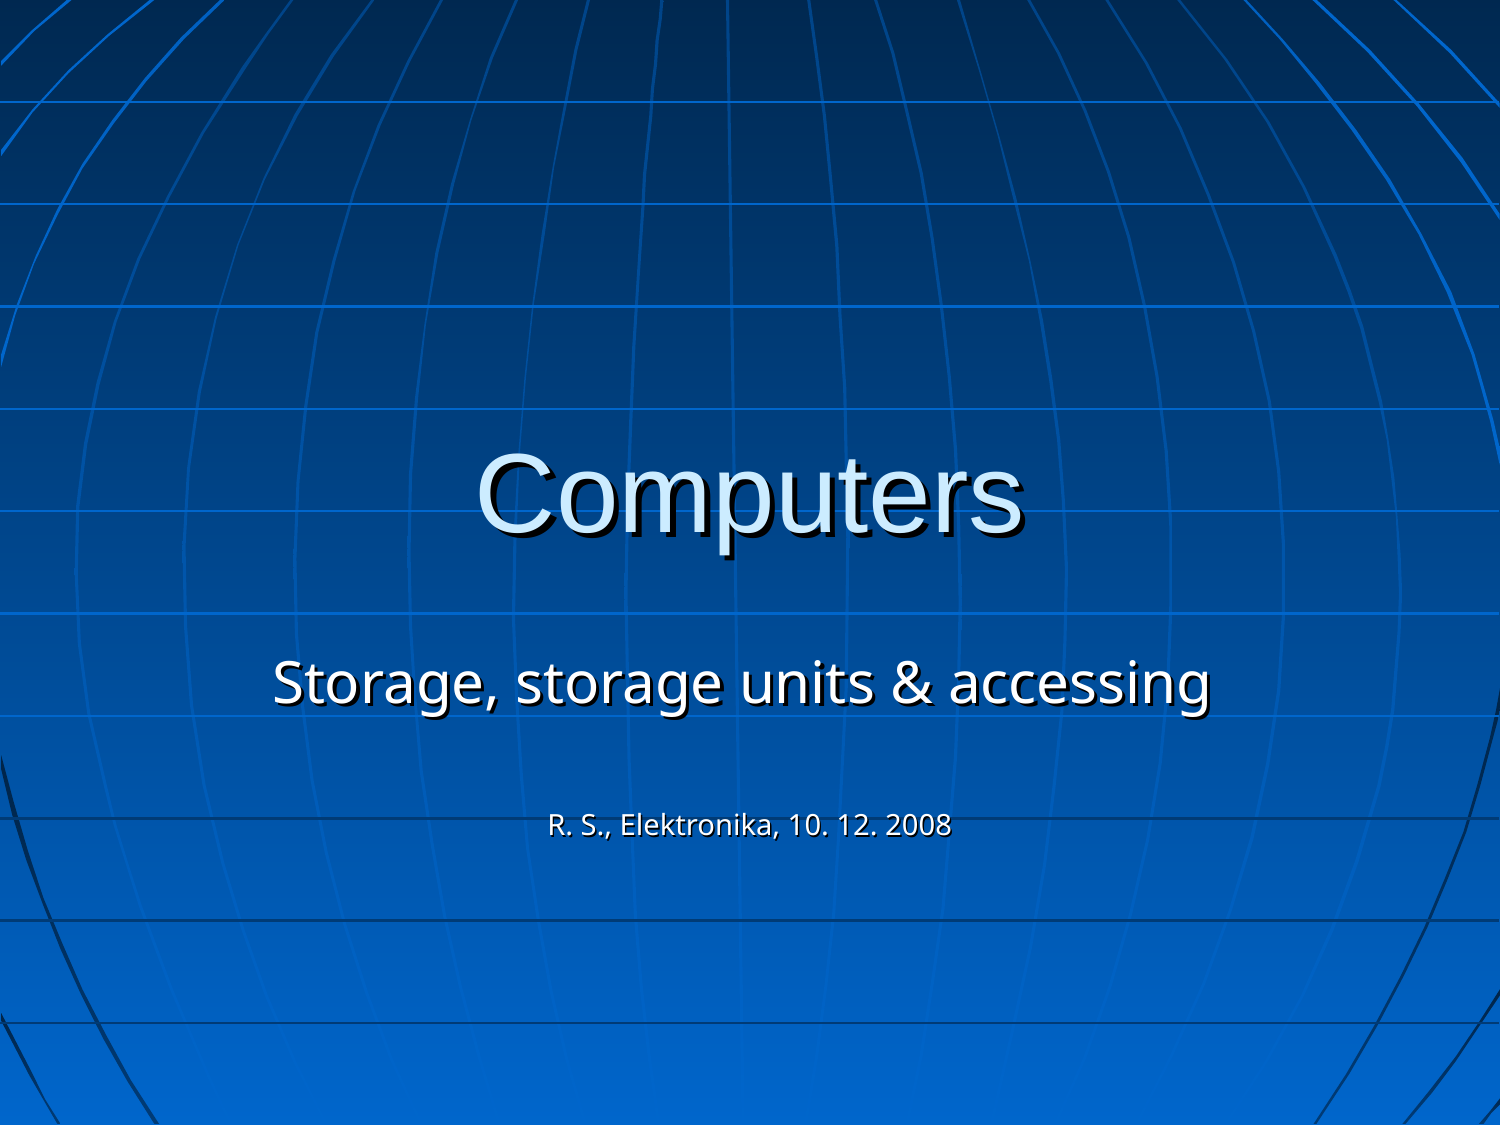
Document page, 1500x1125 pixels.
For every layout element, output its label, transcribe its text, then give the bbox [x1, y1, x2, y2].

text_box Storage, storage units & accessing R. S., Elektronika, 10. 12. 2008 [225, 637, 1276, 926]
title Computers [112, 277, 1388, 563]
